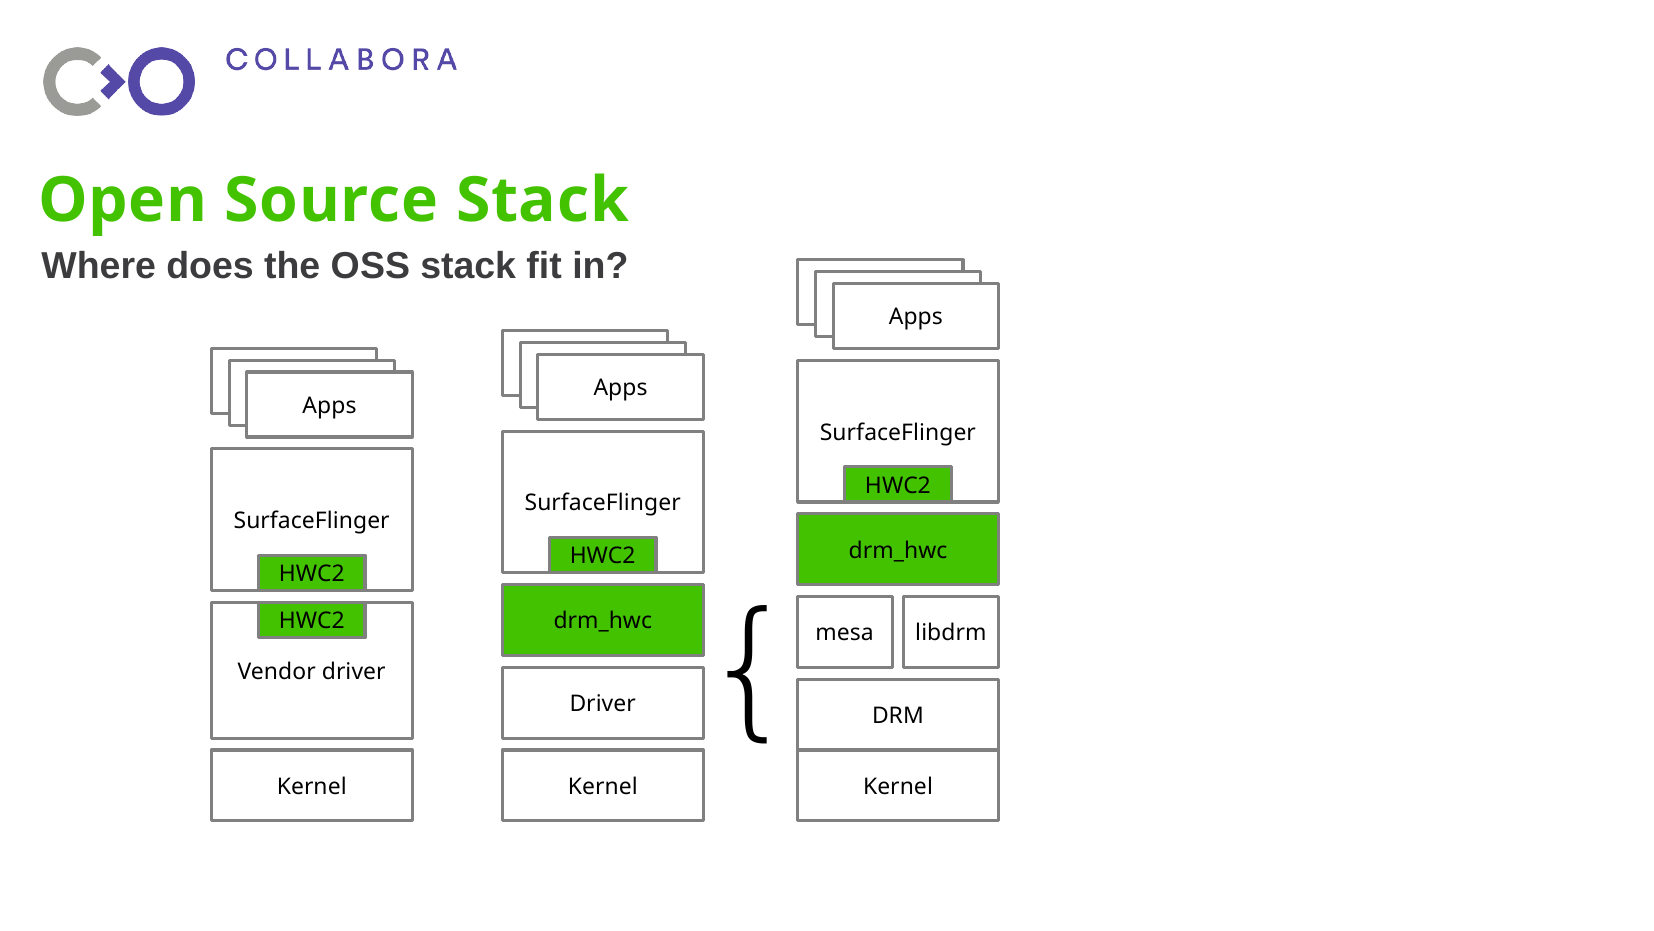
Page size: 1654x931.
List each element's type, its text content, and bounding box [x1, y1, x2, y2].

text_box Apps [537, 354, 704, 420]
text_box Kernel [211, 750, 413, 821]
text_box [502, 330, 686, 408]
text_box drm_hwc [797, 513, 999, 585]
text_box Apps [246, 372, 413, 438]
text_box Driver [502, 667, 704, 739]
text_box SurfaceFlinger [502, 431, 704, 573]
text_box Kernel [845, 751, 999, 821]
title Open Source Stack [38, 159, 1614, 216]
text_box HWC2 [258, 555, 366, 591]
text_box [211, 348, 395, 426]
text_box Apps [833, 290, 999, 349]
text_box mesa [845, 596, 893, 668]
picture [43, 47, 457, 116]
text_box Where does the OSS stack fit in? [41, 240, 1614, 290]
text_box HWC2 [844, 466, 952, 502]
text_box drm_hwc [502, 584, 704, 656]
text_box SurfaceFlinger [797, 360, 999, 502]
text_box libdrm [903, 596, 999, 668]
text_box HWC2 [258, 602, 366, 638]
text_box Vendor driver [211, 602, 413, 739]
text_box HWC2 [549, 537, 657, 573]
text_box Kernel [502, 750, 704, 821]
text_box { [687, 572, 845, 821]
text_box SurfaceFlinger [211, 448, 413, 591]
text_box DRM [845, 679, 999, 751]
text_box [797, 290, 833, 337]
